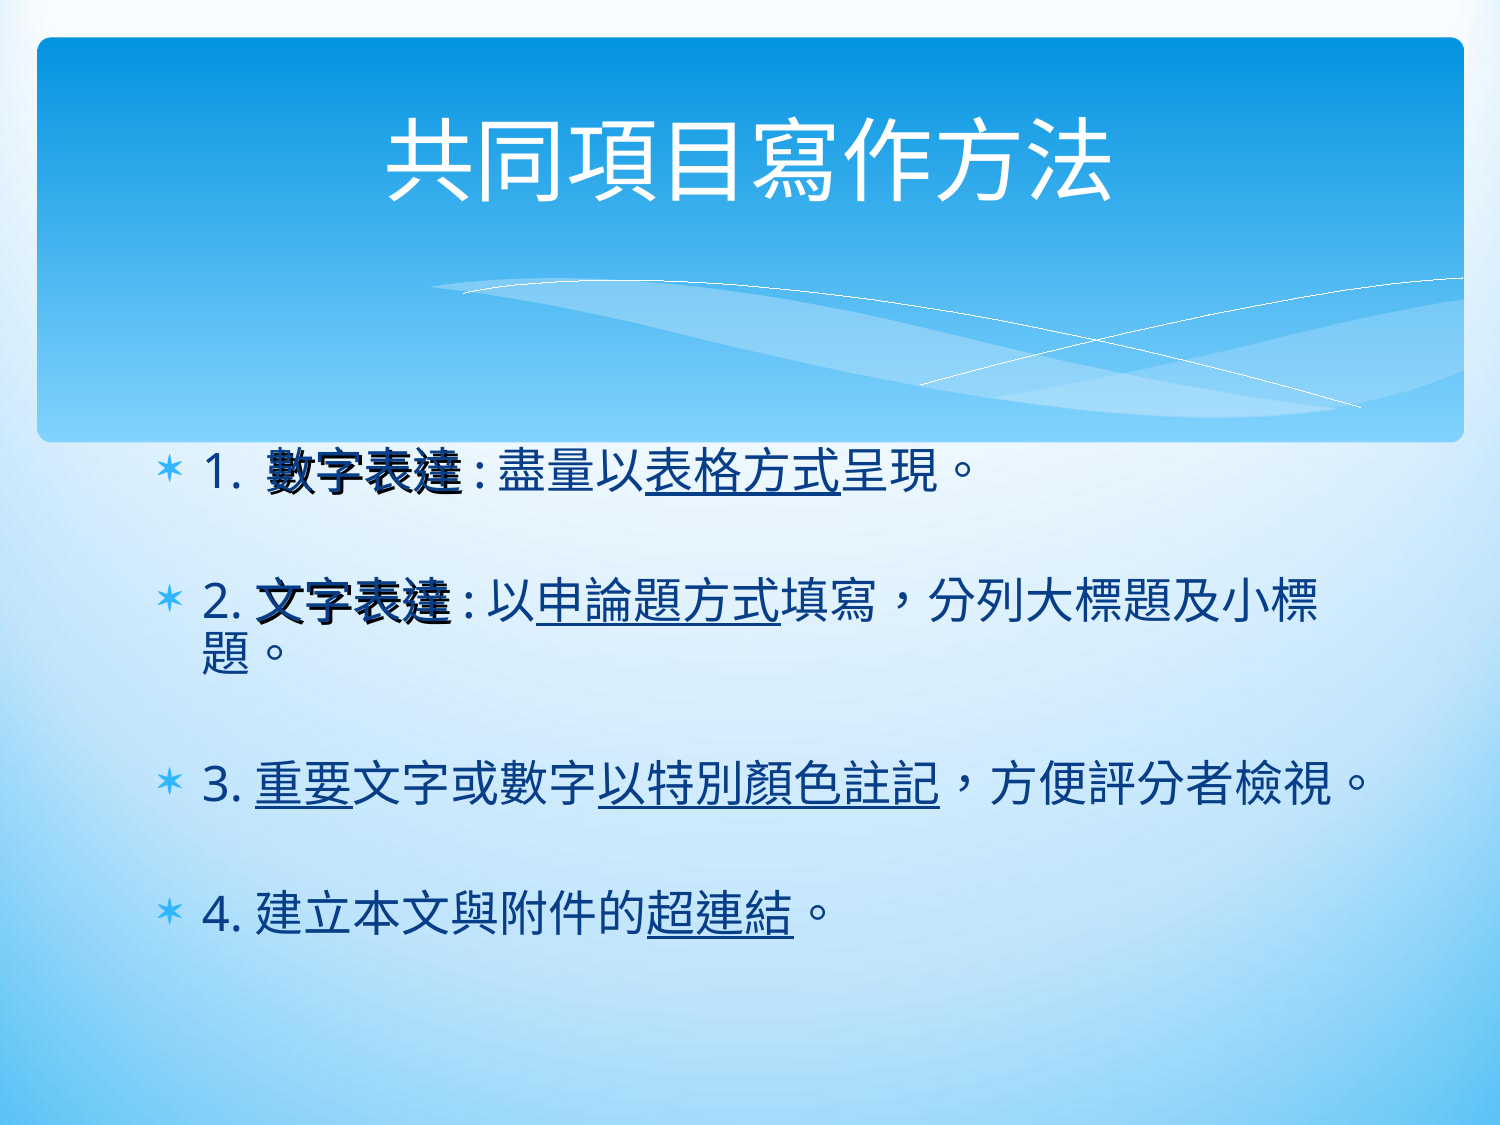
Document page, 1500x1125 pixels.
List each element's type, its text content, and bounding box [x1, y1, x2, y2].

title 共同項目寫作方法 [75, 55, 1426, 261]
list 1. 數字表達:盡量以表格方式呈現。 2.文字表達:以申論題方式填寫，分列大標題及小標題。 3.重要文字或數字以特別顏色註記，方便評分者檢視。 4.建立本文與附件的超連結。 [142, 438, 1359, 1005]
picture [0, 0, 1500, 1125]
